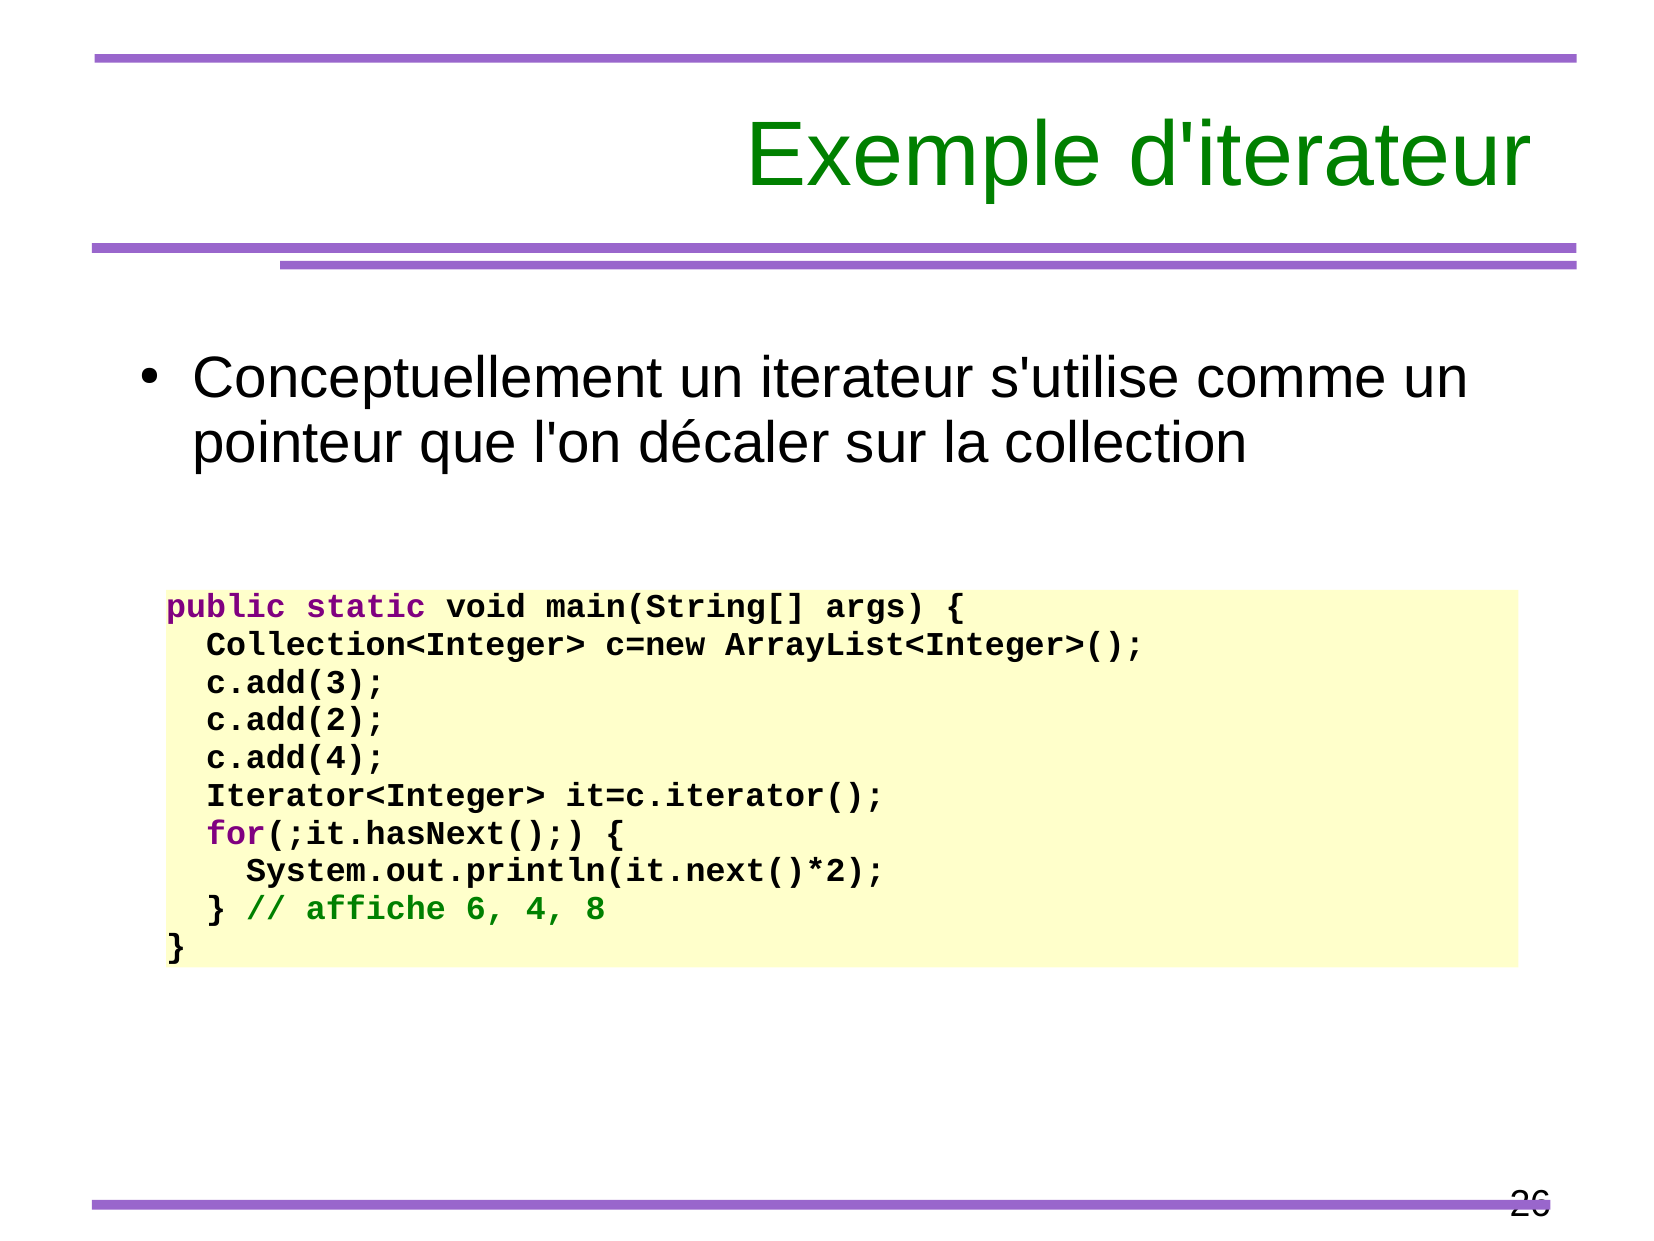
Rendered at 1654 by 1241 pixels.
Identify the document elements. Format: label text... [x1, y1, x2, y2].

list Conceptuellement un iterateur s'utilise comme un pointeur que l'on décaler sur la collection [121, 344, 1534, 585]
title Exemple d'iterateur [121, 49, 1534, 257]
text_box public static void main(String[] args) { Collection<Integer> c=new ArrayList<Integer>(); c.add(3); c.add(2); c.add(4); Iterator<Integer> it=c.iterator(); for(;it.hasNext();) { System.out.println(it.next()*2); } // affiche 6, 4, 8 } [166, 589, 1519, 968]
